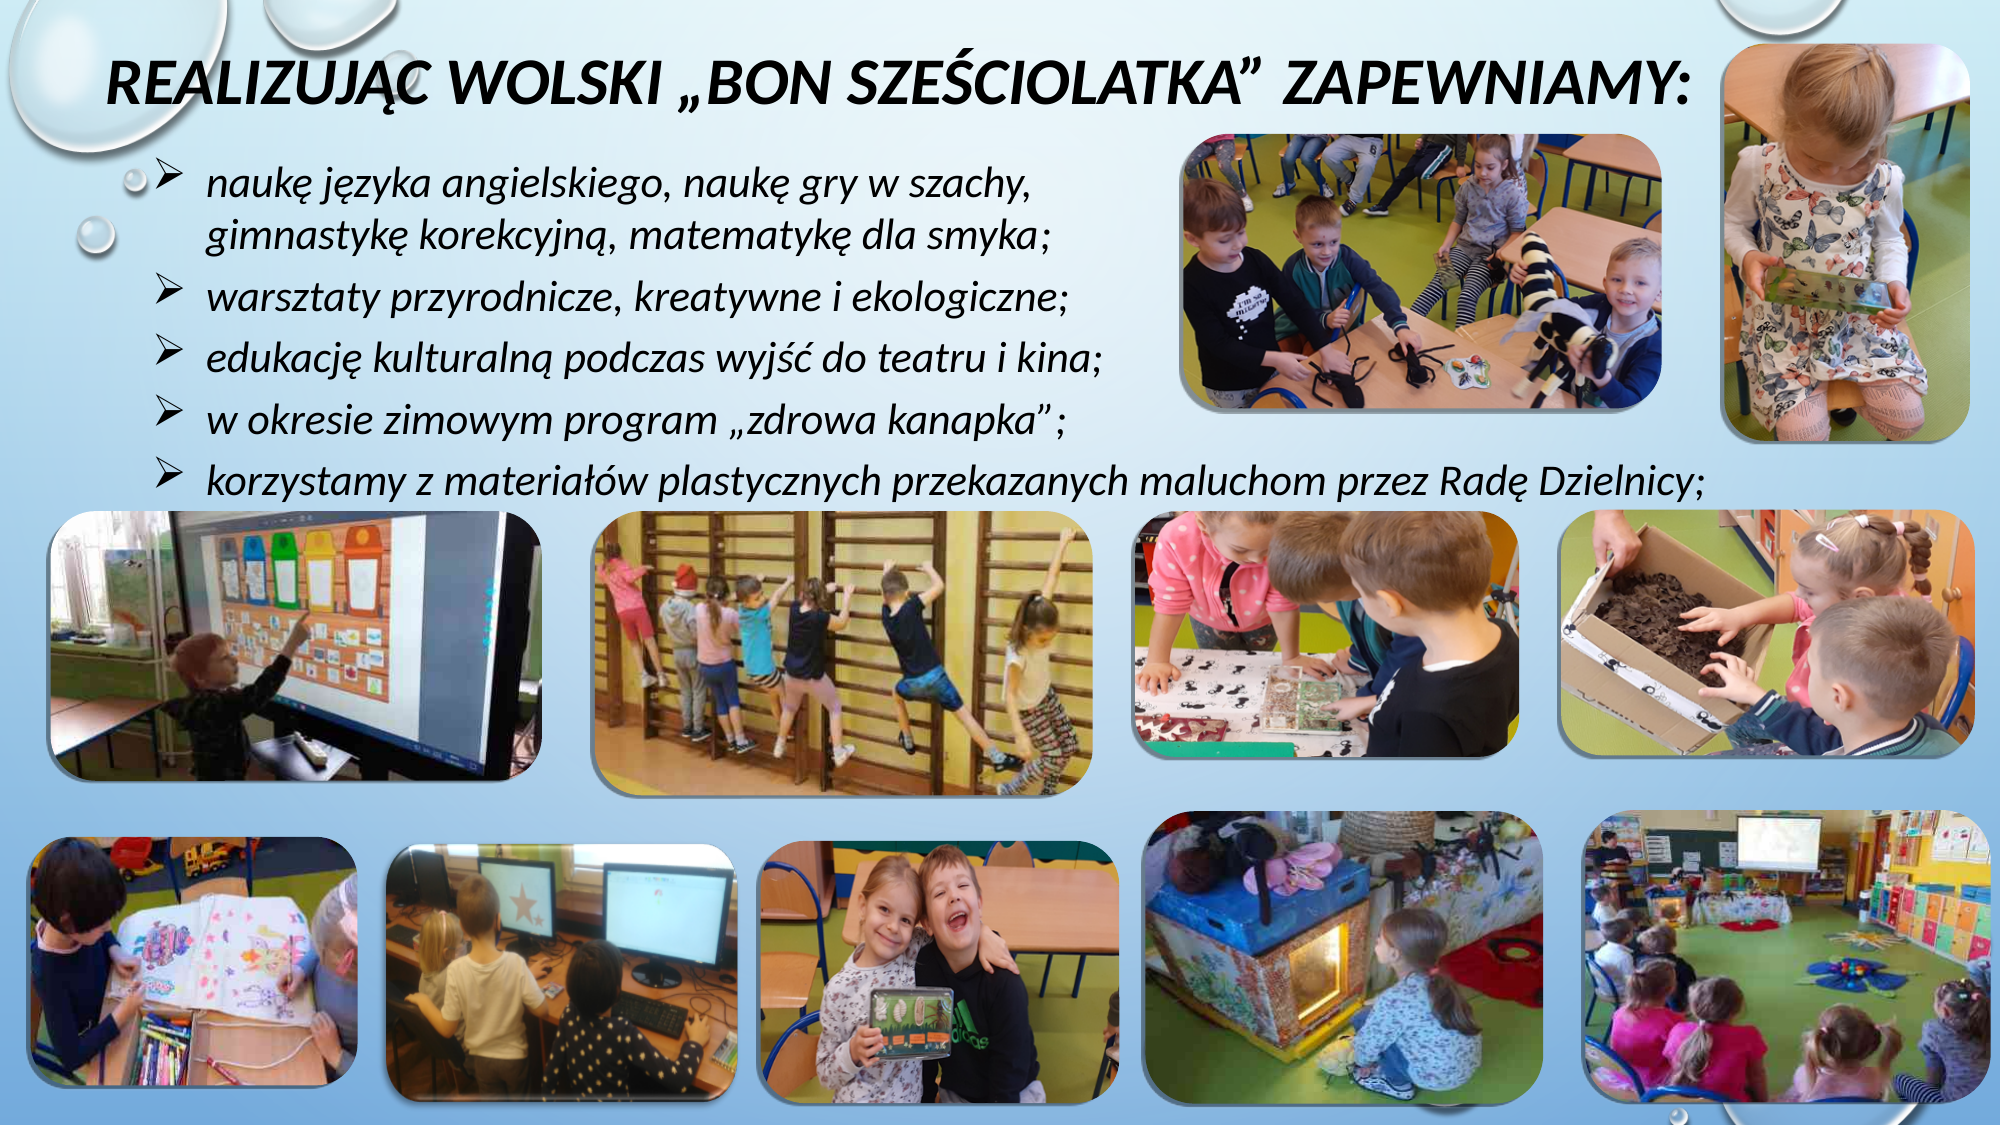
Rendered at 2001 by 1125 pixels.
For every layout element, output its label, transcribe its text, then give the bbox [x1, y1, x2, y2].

title REALIZUJĄC WOLSKI „BON SZEŚCIOLATKA” ZAPEWNIAMY: [0, 20, 1725, 146]
text_box [1585, 810, 1991, 1103]
text_box [30, 836, 358, 1086]
picture [0, 0, 2000, 1125]
text_box [1724, 43, 1971, 441]
text_box [50, 511, 542, 781]
text_box [594, 511, 1093, 796]
text_box [1561, 509, 1975, 756]
list naukę języka angielskiego, naukę gry w szachy, gimnastykę korekcyjną, matematykę dla smyka; warsztaty przyrodnicze, kreatywne i ekologiczne; edukację kulturalną podczas wyjść do teatru i kina; w okresie zimowym program „zdrowa kanapka”; korzystamy z materiałów plastycznych przekazanych maluchom przez Radę Dzielnicy; [137, 145, 1741, 528]
text_box [1135, 511, 1520, 757]
text_box [1183, 133, 1662, 409]
text_box [1145, 811, 1544, 1104]
text_box [760, 840, 1120, 1104]
